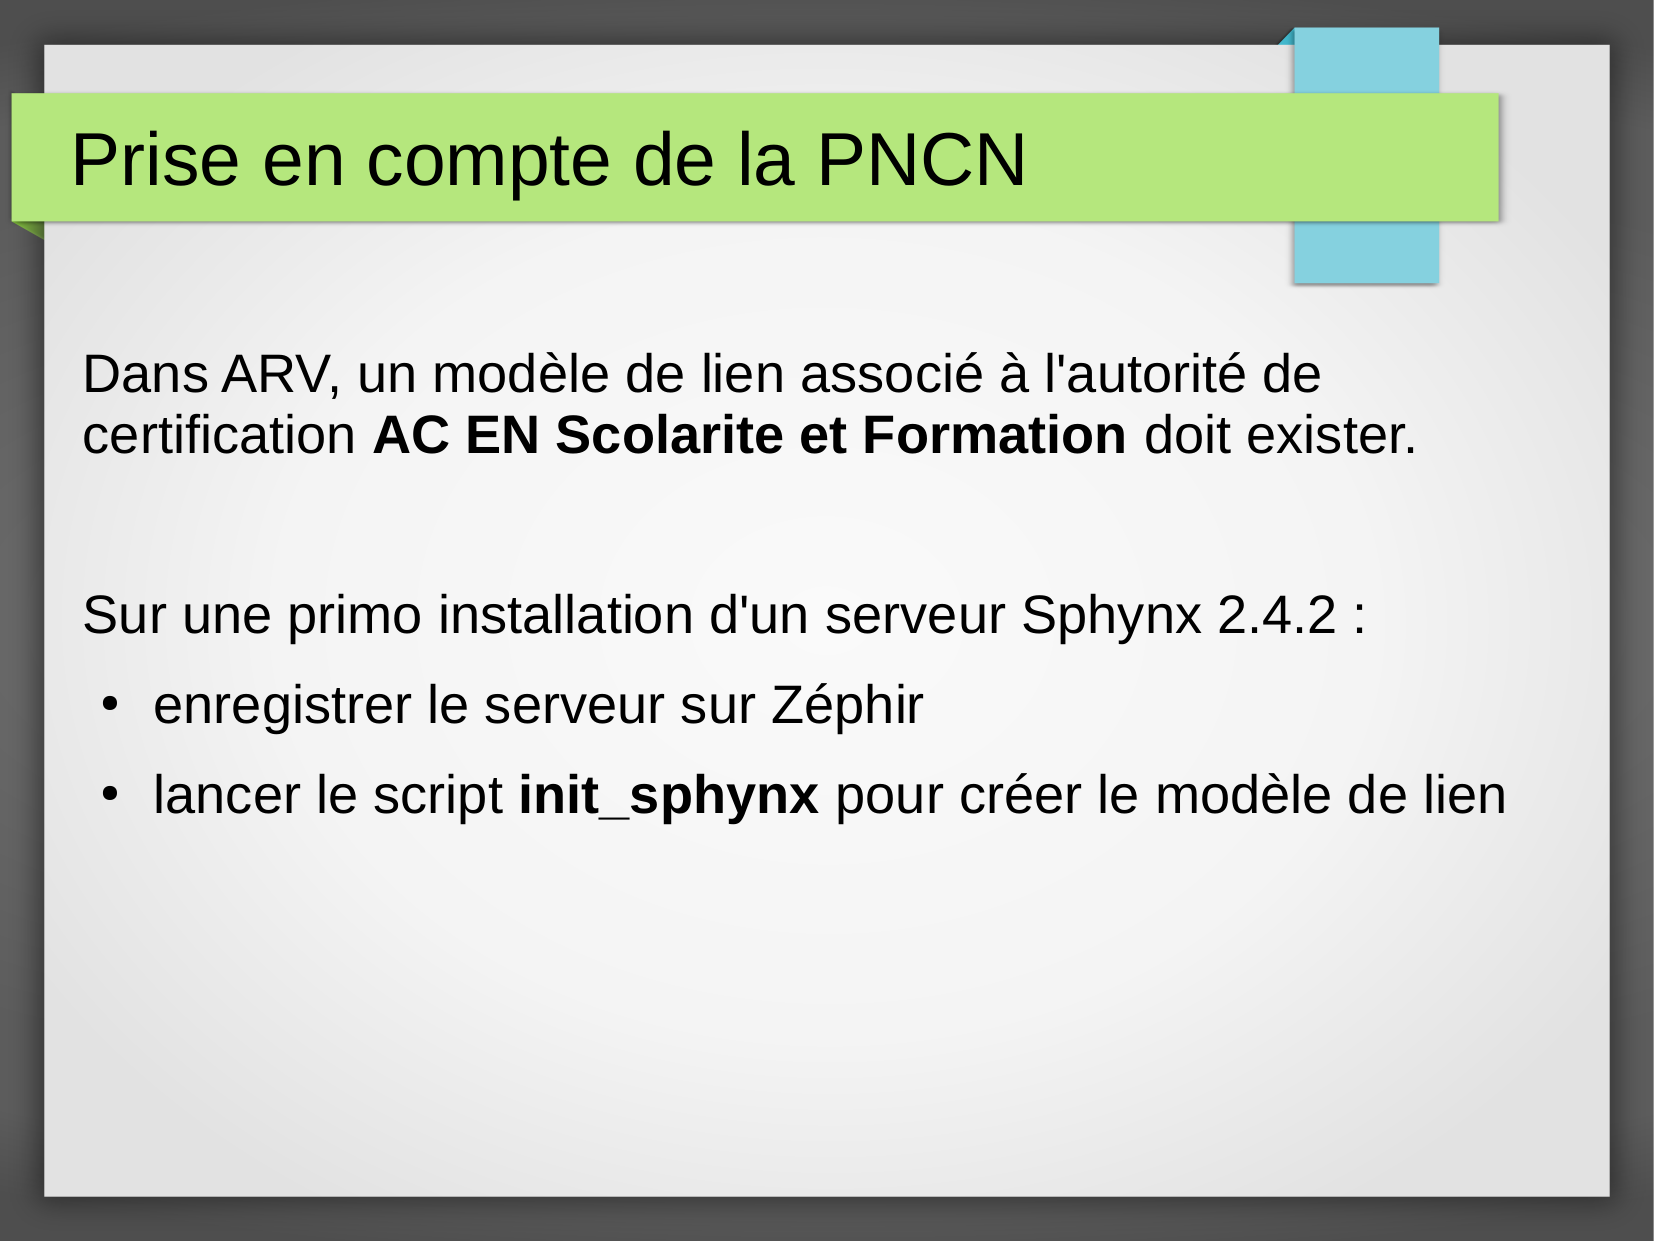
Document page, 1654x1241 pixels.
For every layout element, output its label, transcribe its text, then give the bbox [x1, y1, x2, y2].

list Dans ARV, un modèle de lien associé à l'autorité de certification AC EN Scolarite et Formation doit exister. Sur une primo installation d'un serveur Sphynx 2.4.2 : enregistrer le serveur sur Zéphir lancer le script init_sphynx pour créer le modèle de lien [82, 343, 1538, 1063]
picture [0, 0, 1654, 1241]
title Prise en compte de la PNCN [70, 106, 1229, 213]
